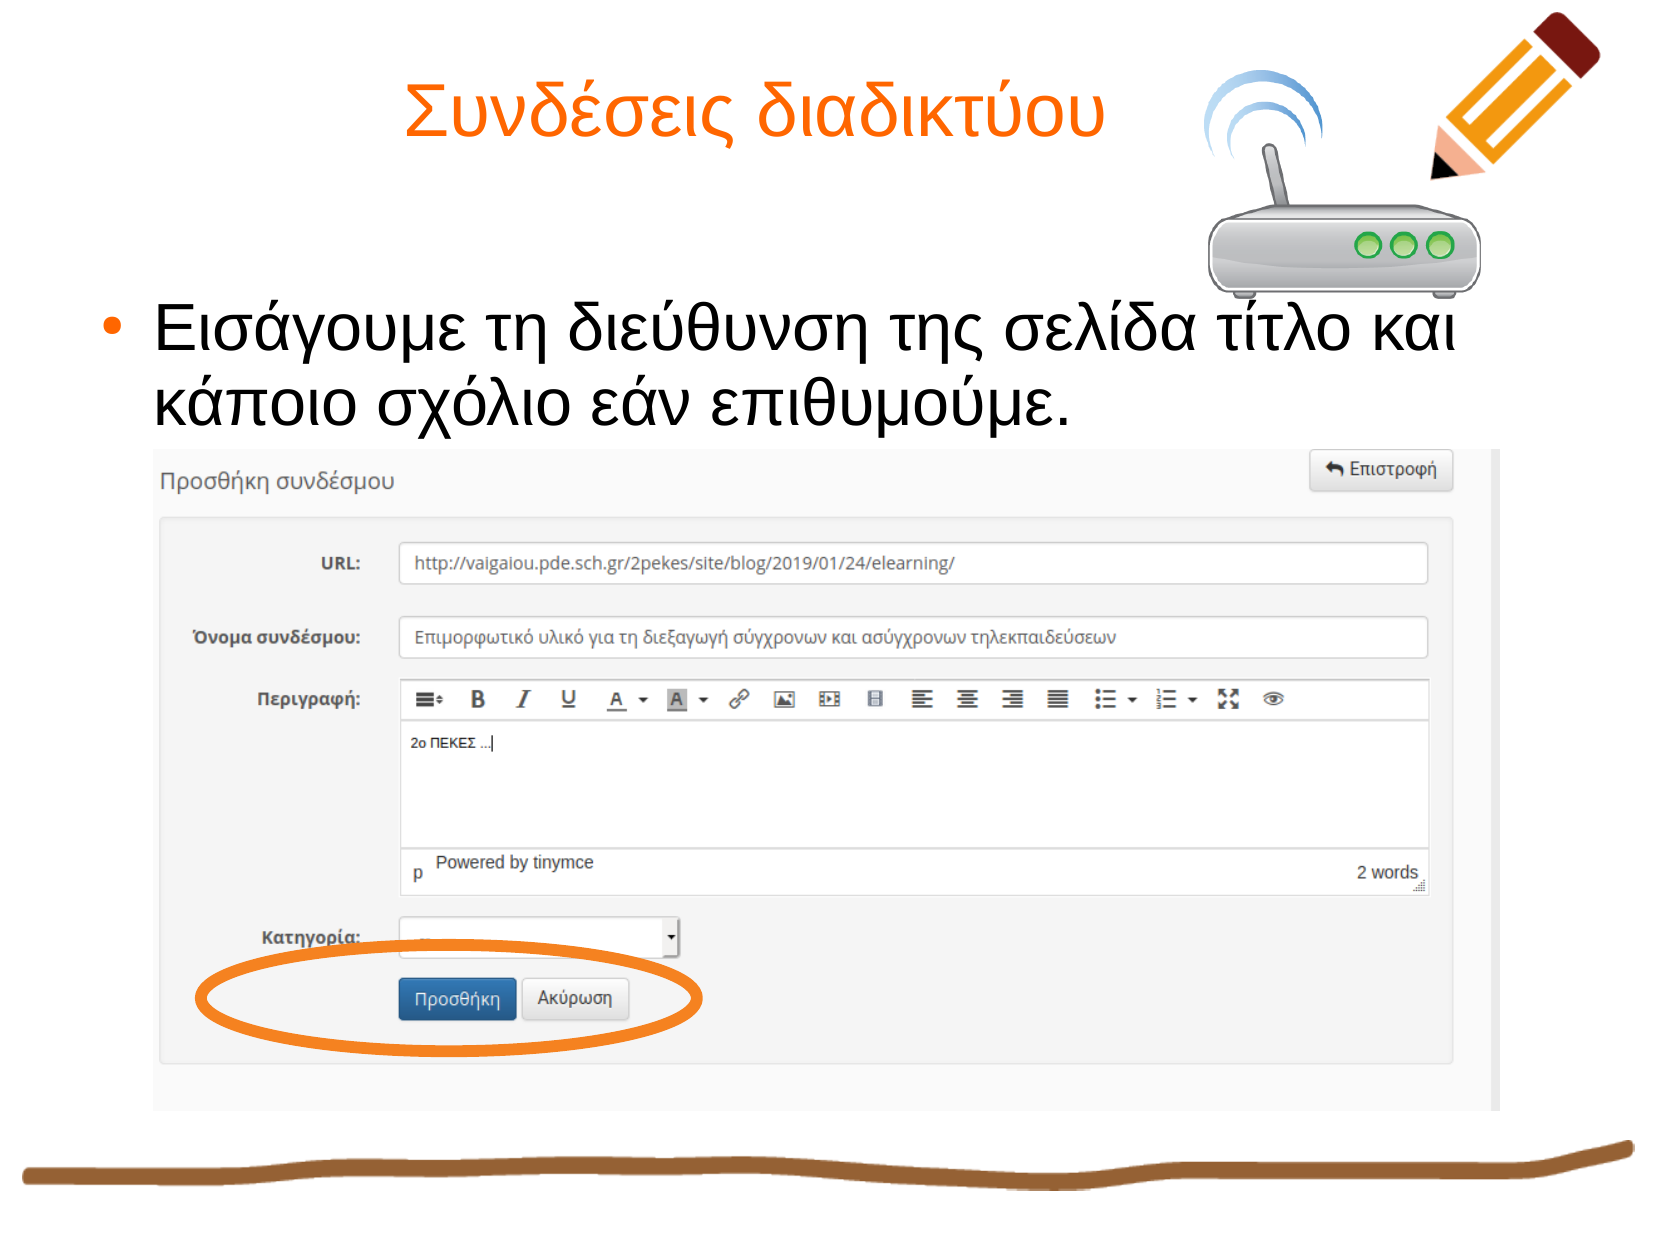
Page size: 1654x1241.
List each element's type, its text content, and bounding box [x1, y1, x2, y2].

list Εισάγουμε τη διεύθυνση της σελίδα τίτλο και κάποιο σχόλιο εάν επιθυμούμε. [82, 290, 1571, 687]
picture [153, 449, 1500, 1111]
title Συνδέσεις διαδικτύου [82, 49, 1430, 172]
picture [1204, 12, 1601, 299]
picture [22, 1140, 1635, 1191]
